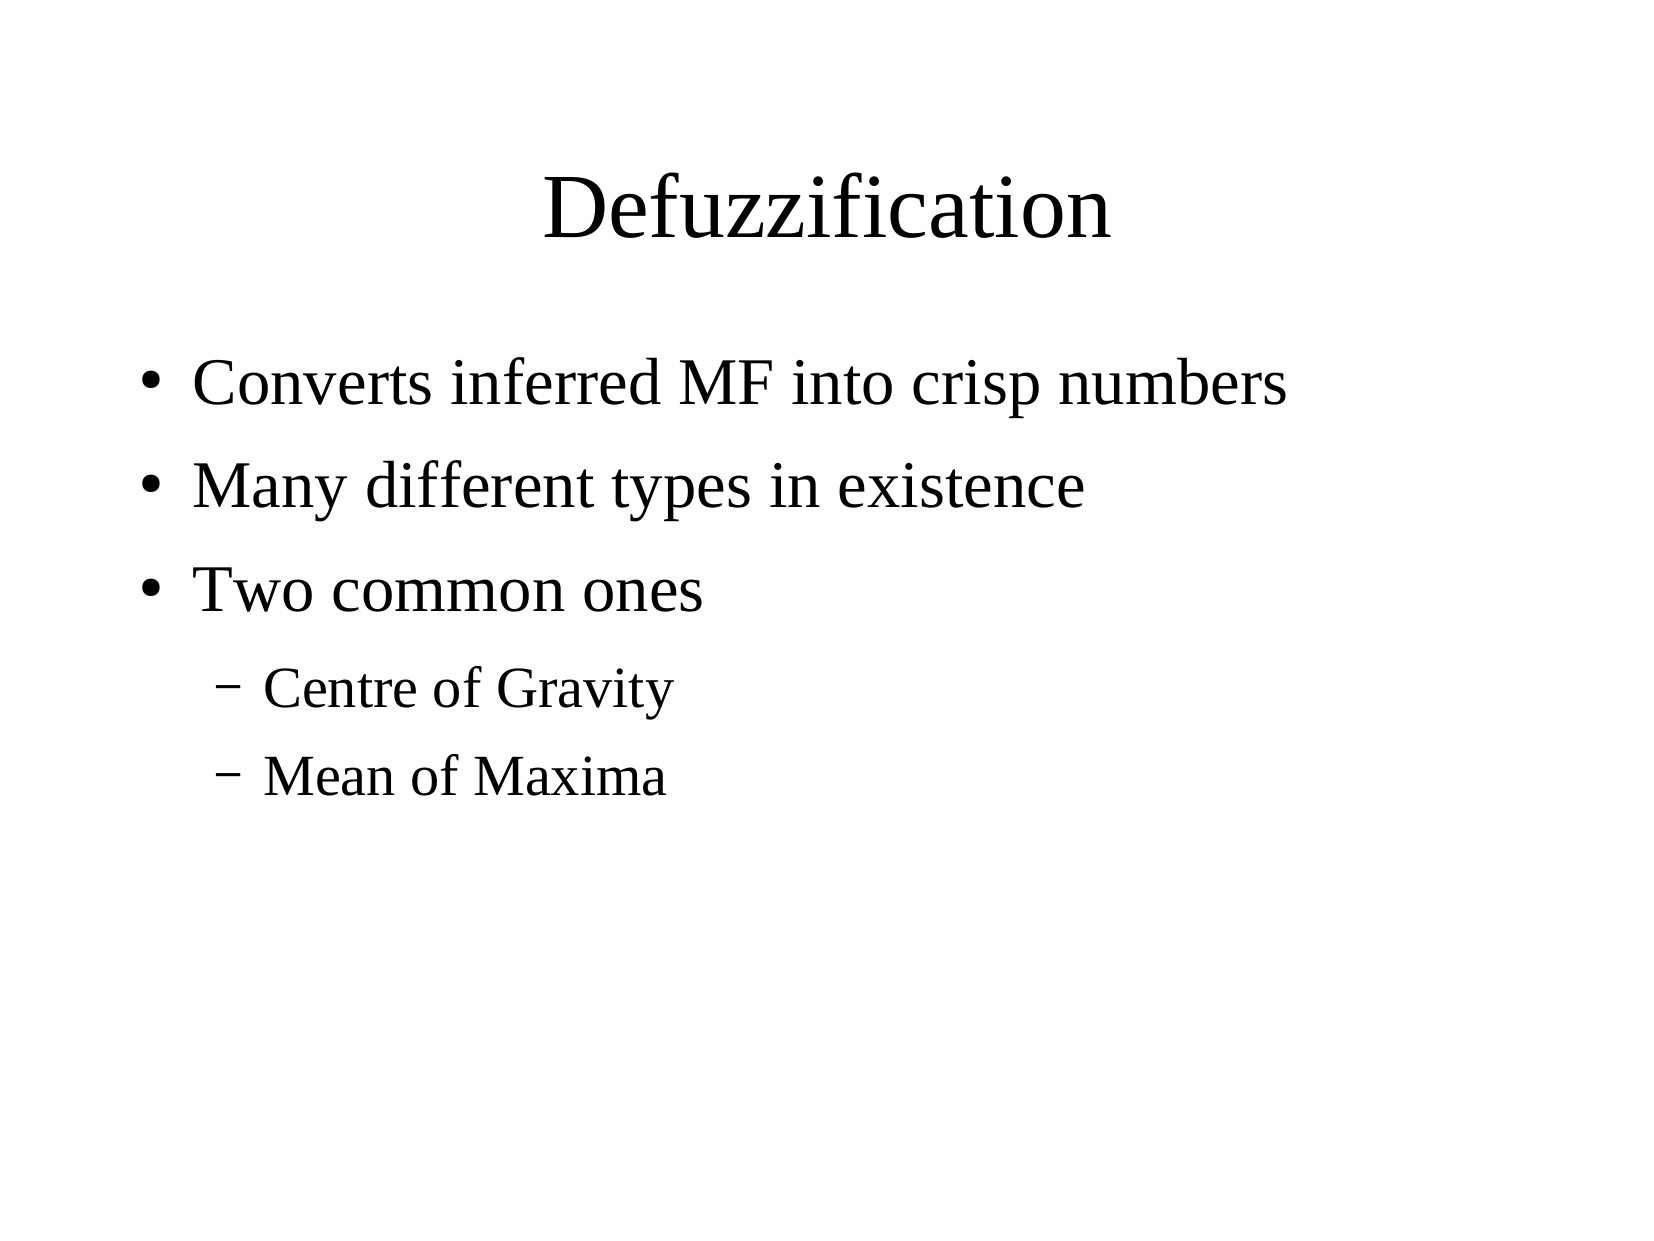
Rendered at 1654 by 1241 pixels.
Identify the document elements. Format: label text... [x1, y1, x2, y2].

list Converts inferred MF into crisp numbers Many different types in existence Two common ones Centre of Gravity Mean of Maxima [121, 344, 1534, 1127]
title Defuzzification [121, 102, 1534, 311]
